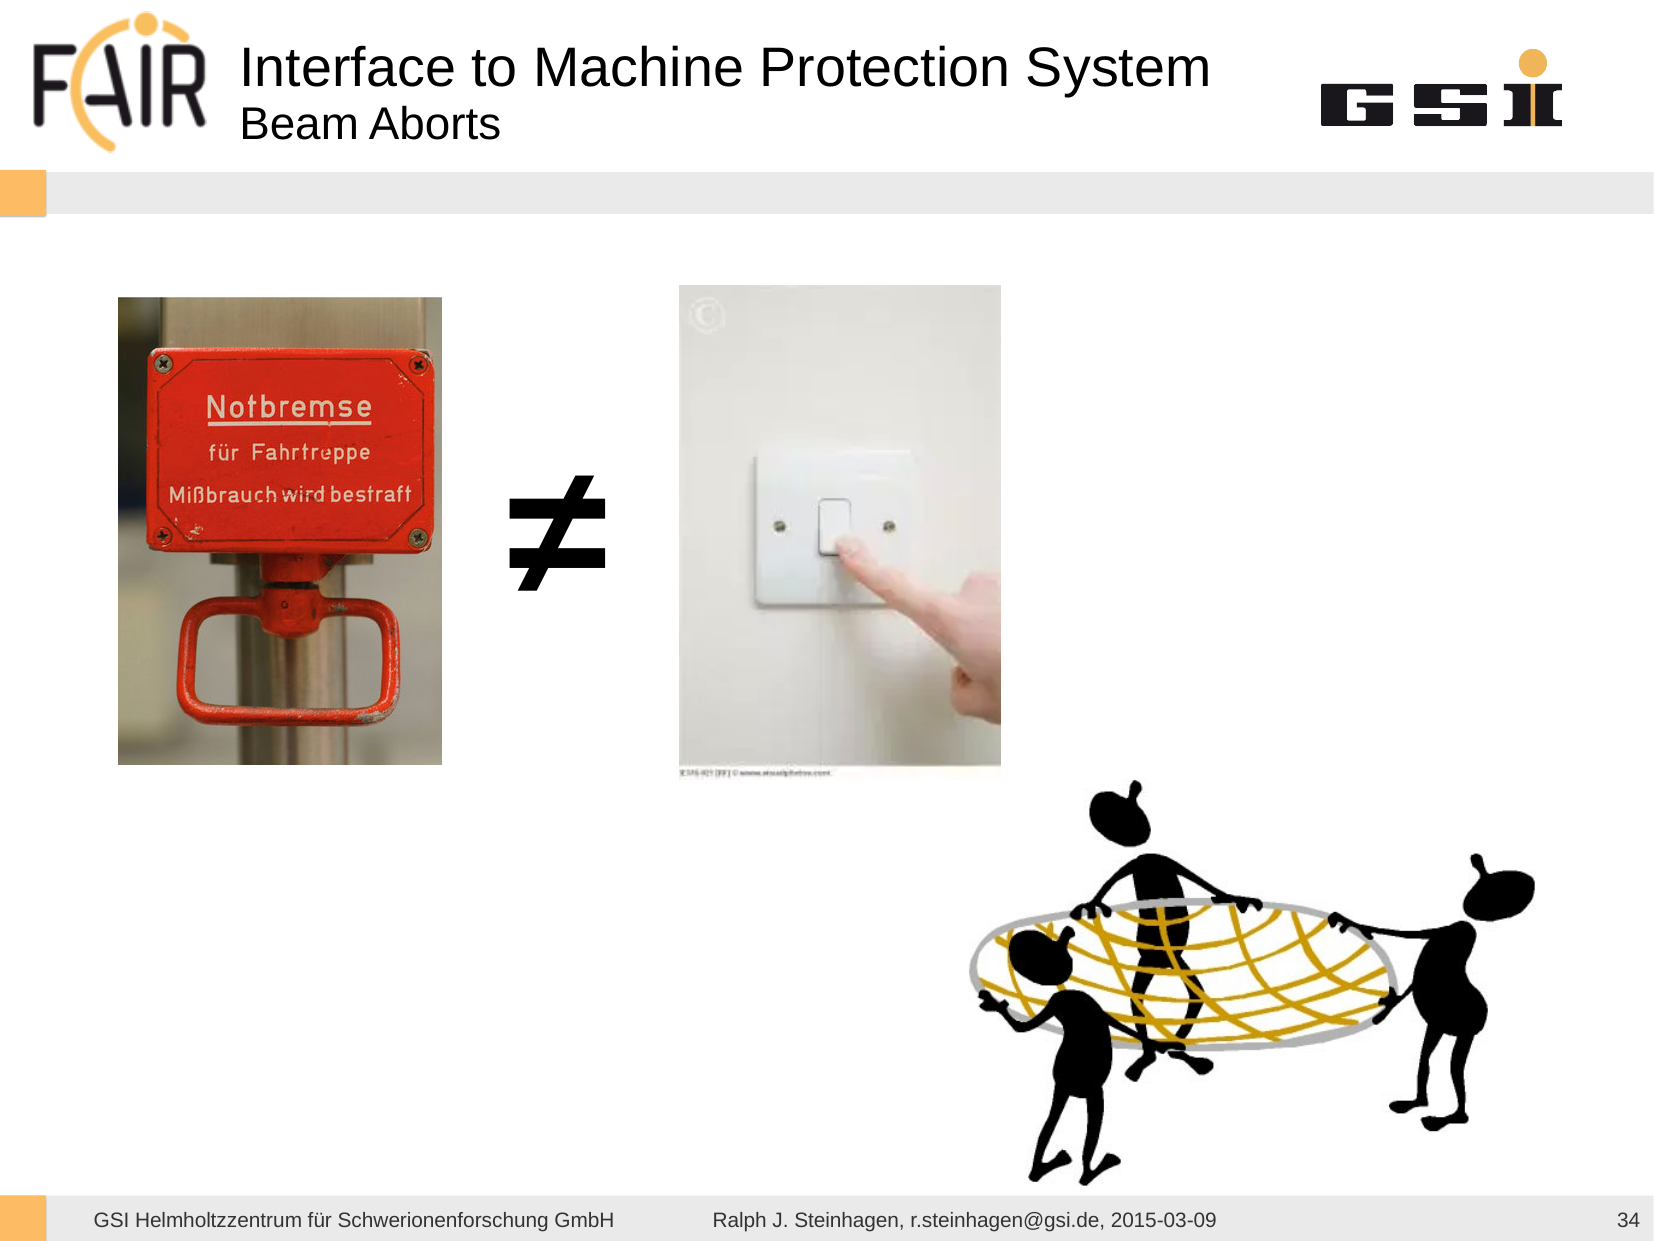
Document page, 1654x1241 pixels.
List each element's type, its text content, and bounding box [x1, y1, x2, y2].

picture [1319, 46, 1564, 129]
picture [33, 10, 207, 155]
text_box ≠ [492, 421, 576, 642]
picture [679, 285, 1536, 1188]
picture [118, 297, 442, 765]
title Interface to Machine Protection System Beam Aborts [239, 23, 1223, 162]
